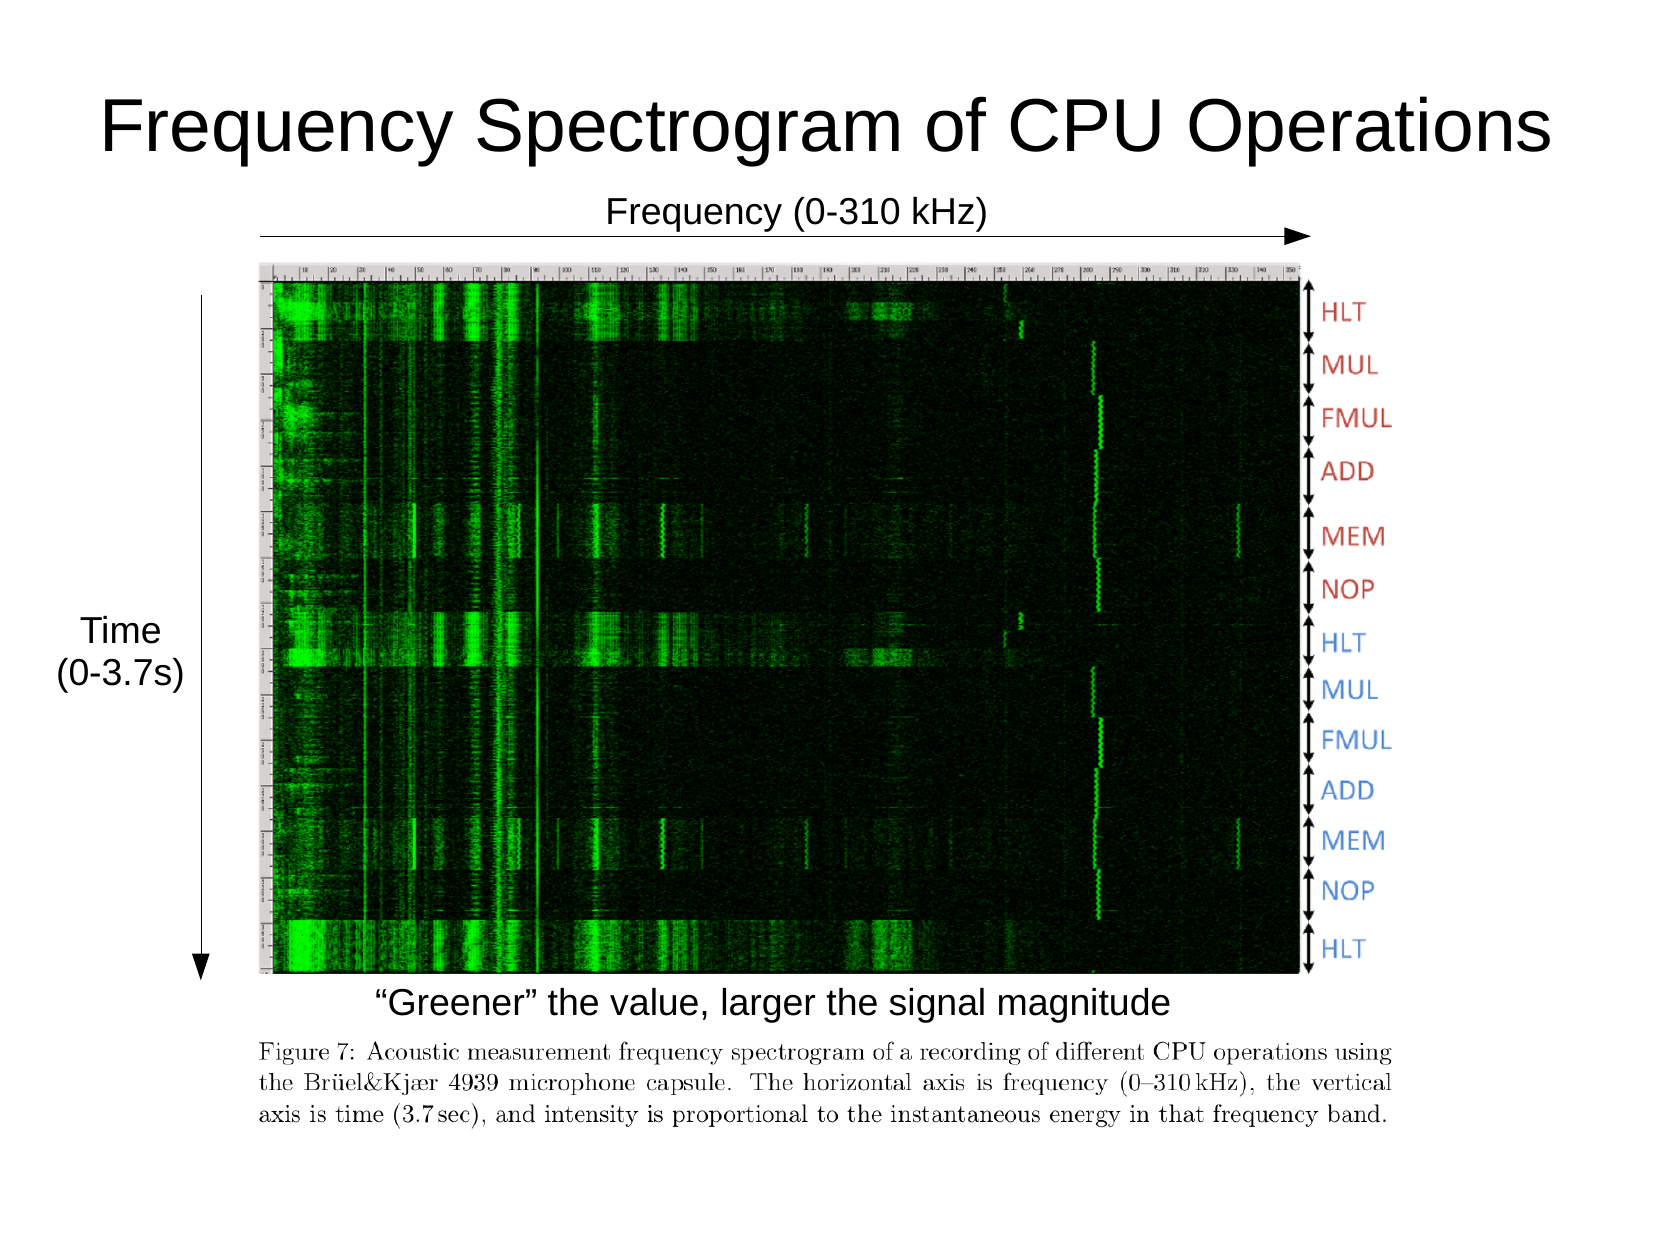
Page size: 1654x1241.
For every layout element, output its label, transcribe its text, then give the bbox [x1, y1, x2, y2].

text_box Frequency (0-310 kHz) [590, 183, 1003, 240]
picture [244, 247, 1409, 1130]
title Frequency Spectrogram of CPU Operations [82, 49, 1571, 201]
text_box Time (0-3.7s) [41, 602, 200, 702]
text_box “Greener” the value, larger the signal magnitude [360, 974, 1211, 1032]
